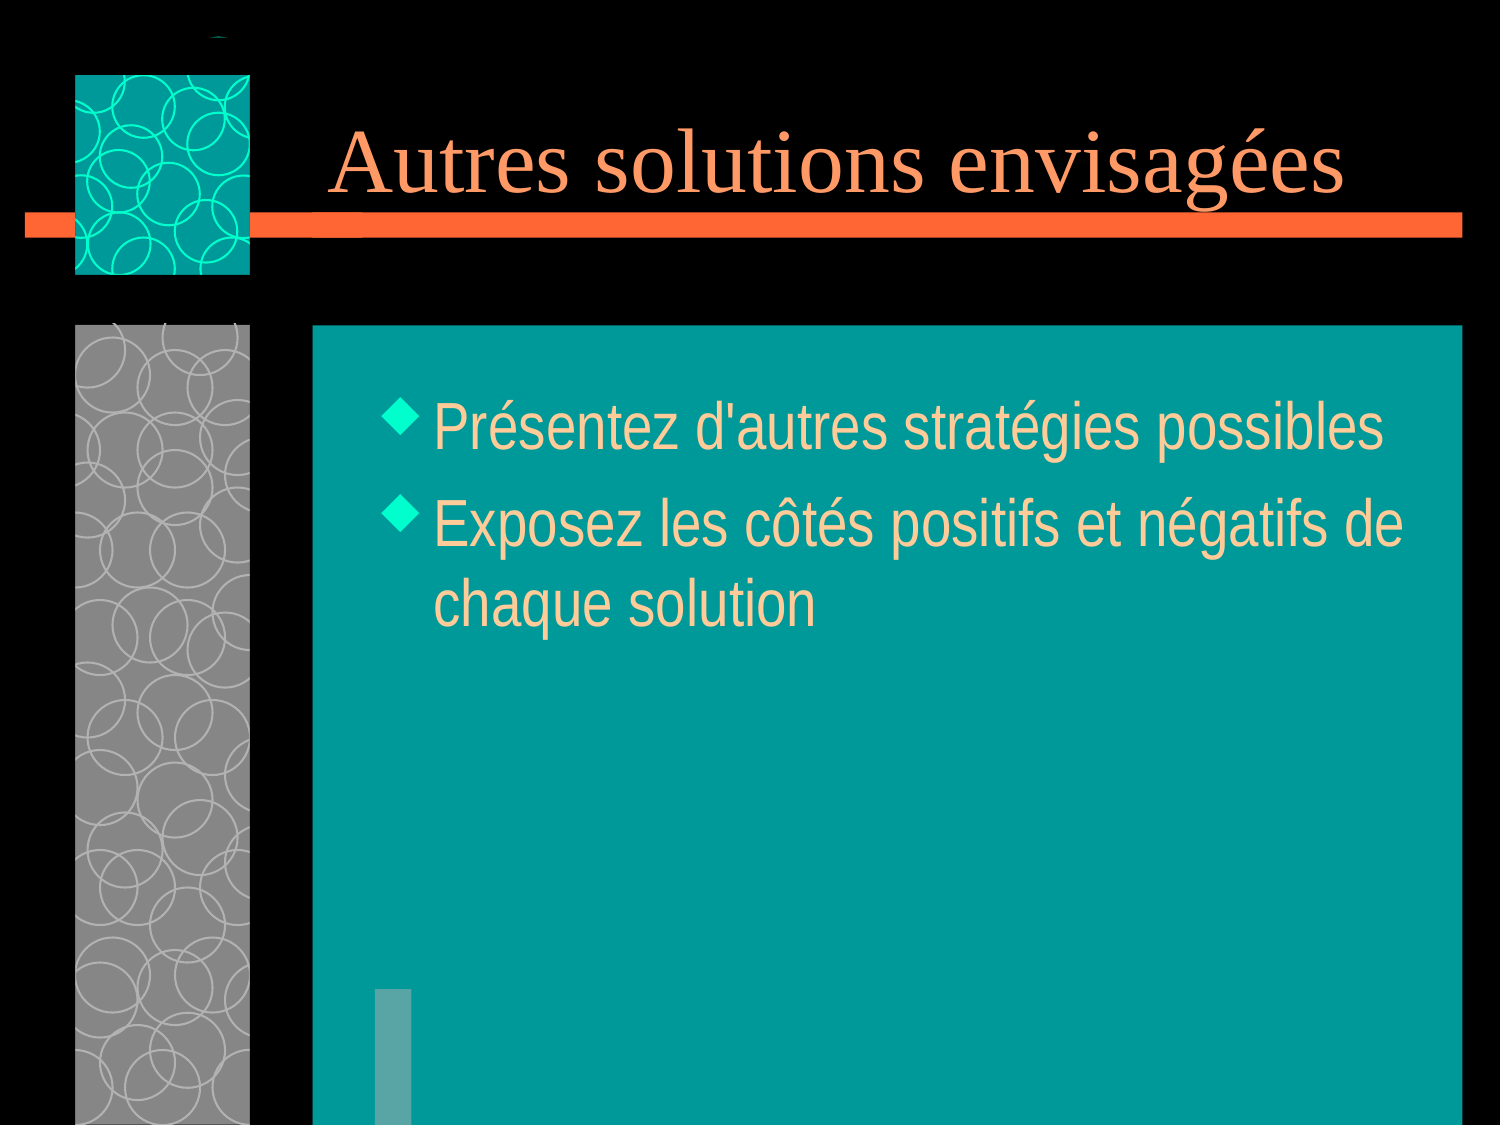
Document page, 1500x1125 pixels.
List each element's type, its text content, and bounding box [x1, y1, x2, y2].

list Présentez d'autres stratégies possibles Exposez les côtés positifs et négatifs de chaque solution [362, 374, 1426, 1013]
title Autres solutions envisagées [312, 62, 1463, 250]
